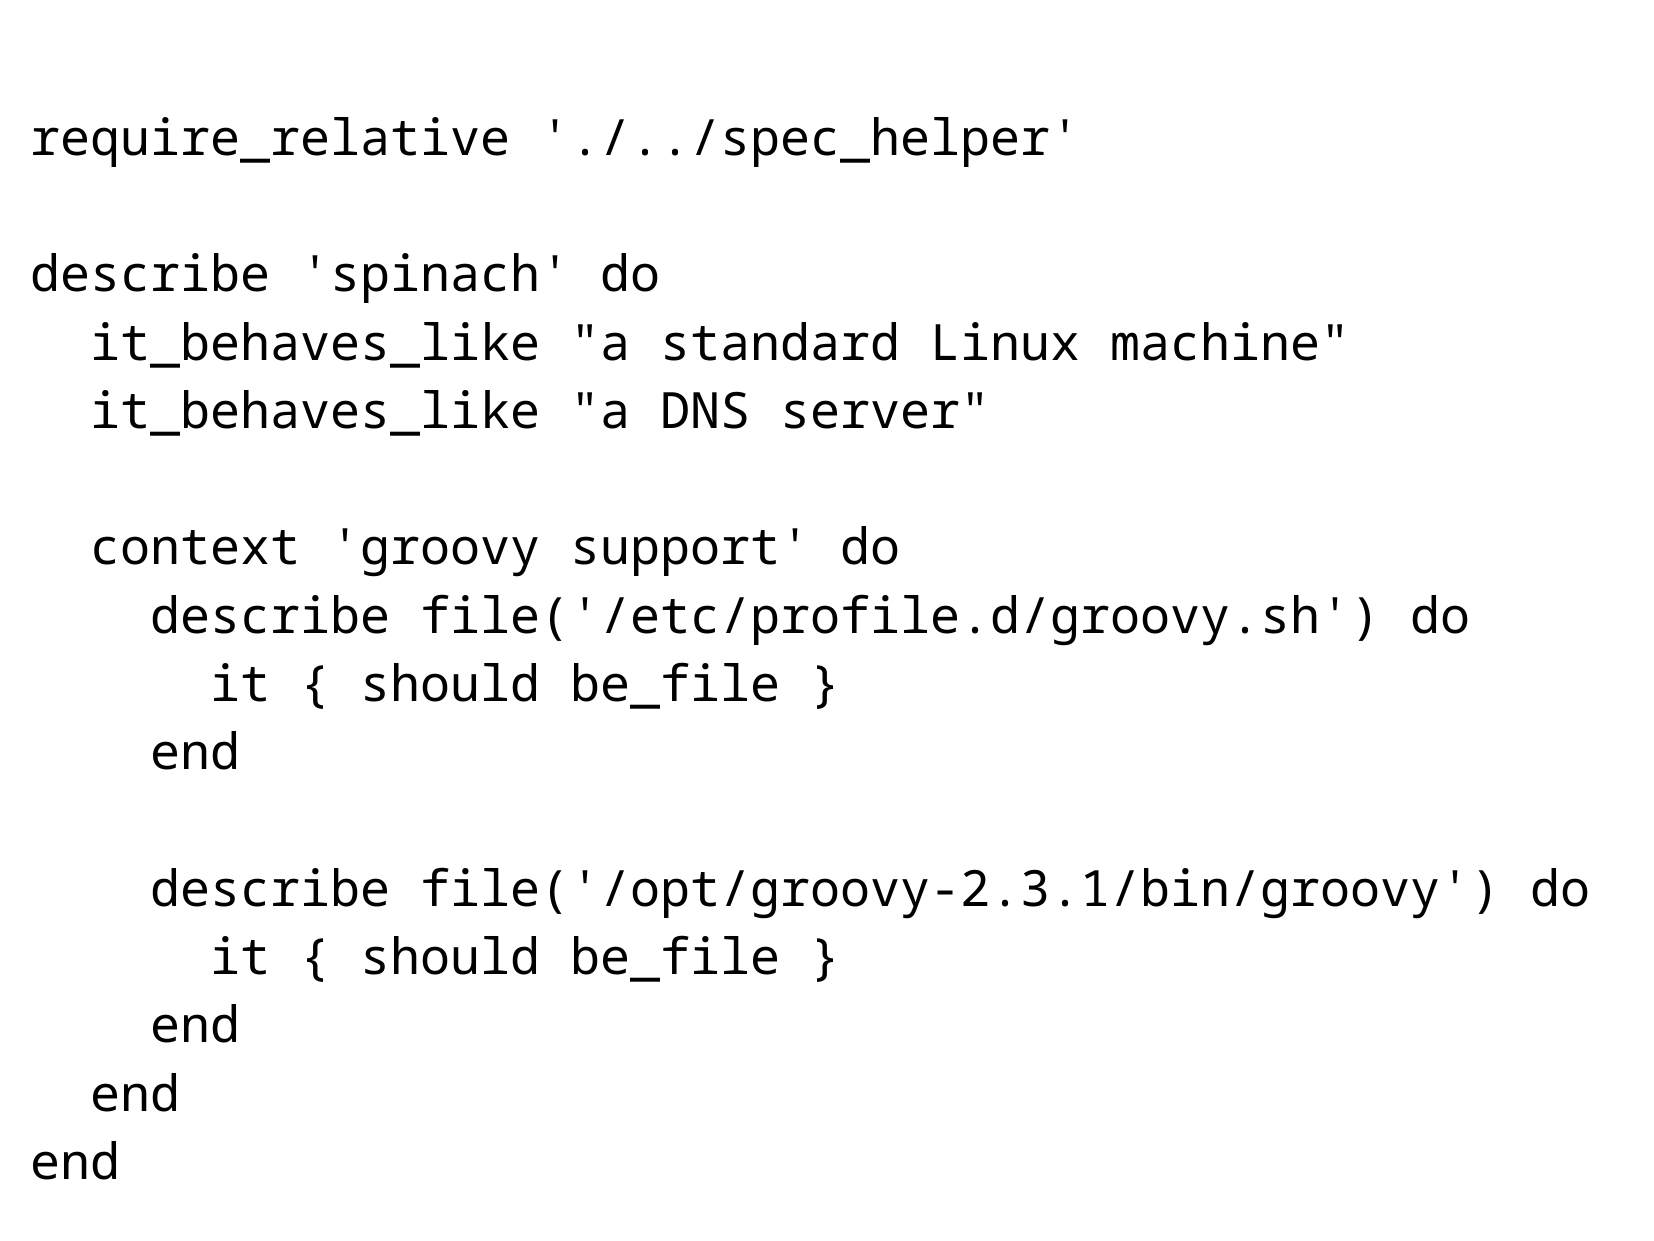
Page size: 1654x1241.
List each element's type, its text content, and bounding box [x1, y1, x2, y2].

text_box require_relative './../spec_helper' describe 'spinach' do it_behaves_like "a standard Linux machine" it_behaves_like "a DNS server" context 'groovy support' do describe file('/etc/profile.d/groovy.sh') do it { should be_file } end describe file('/opt/groovy-2.3.1/bin/groovy') do it { should be_file } end end end [15, 94, 1606, 1096]
